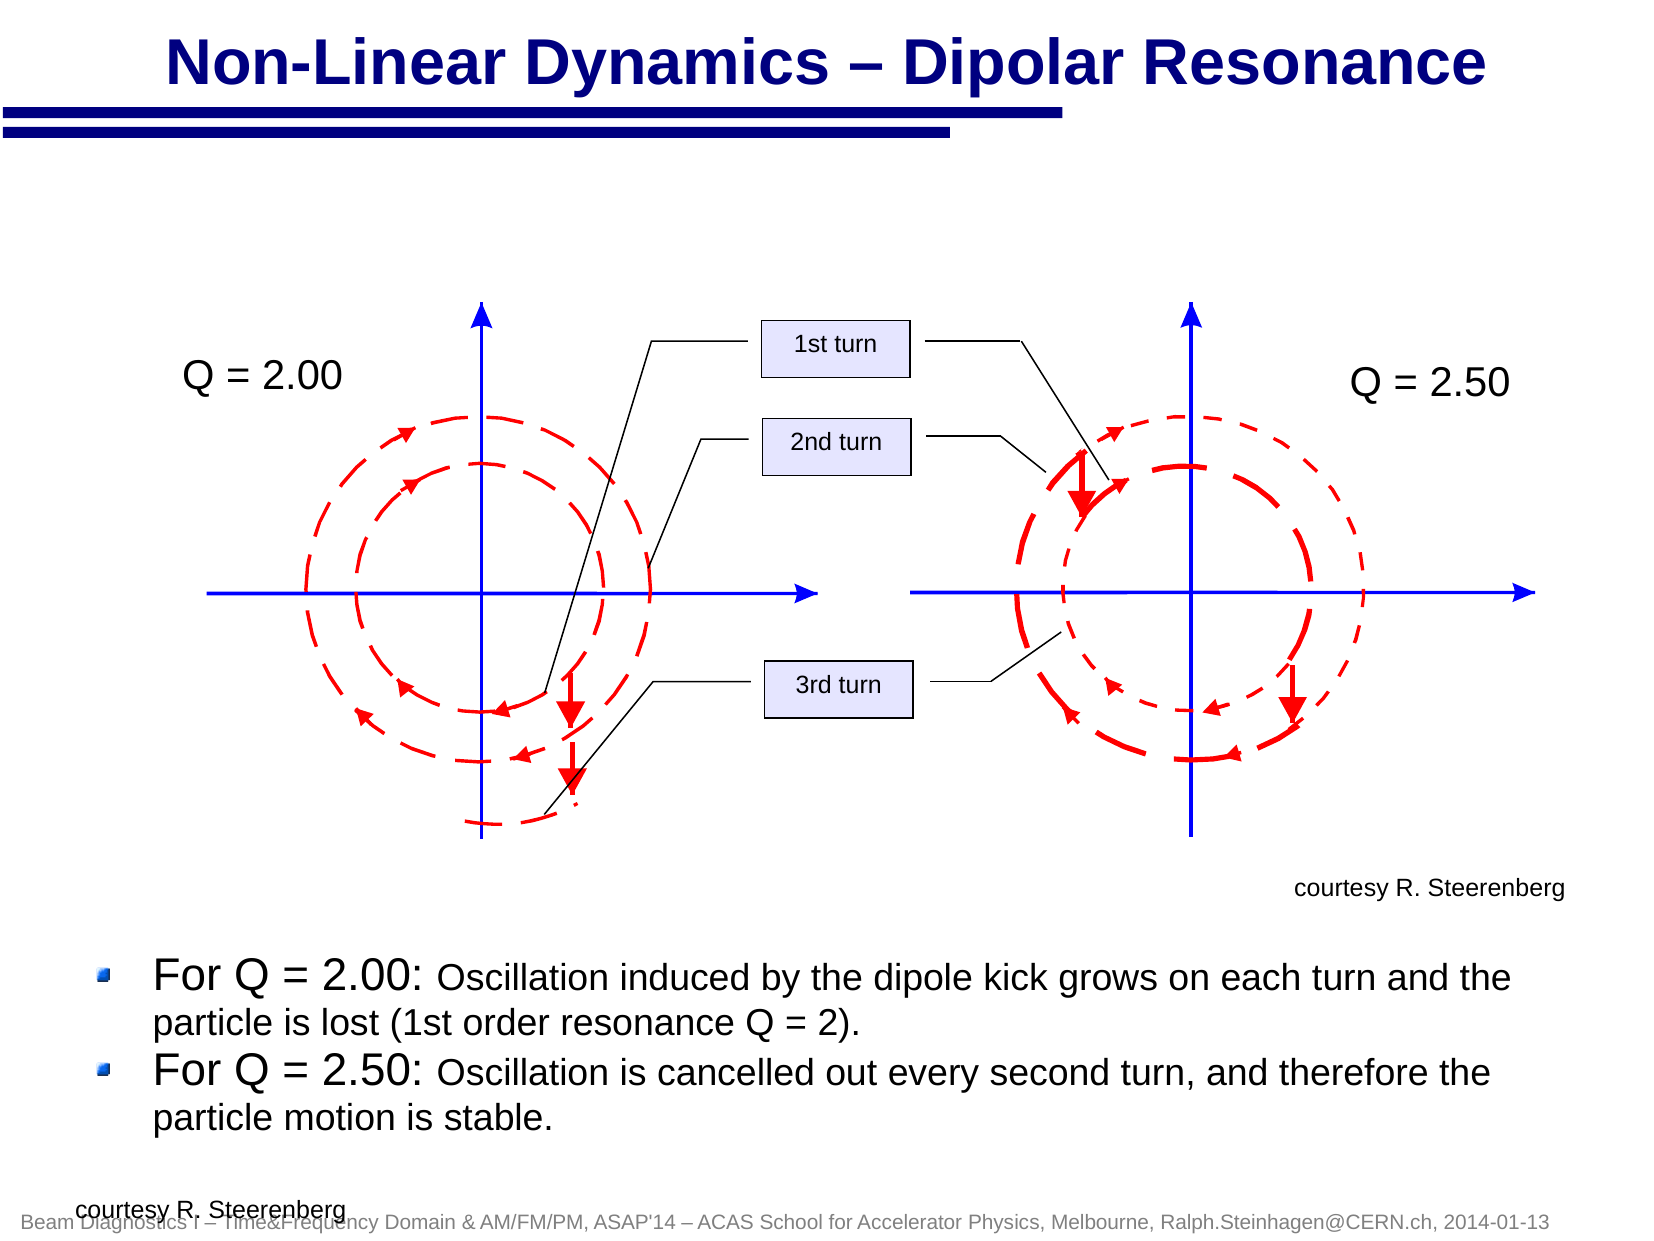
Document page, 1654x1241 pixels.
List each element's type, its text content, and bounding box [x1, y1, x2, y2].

text_box 2nd turn [762, 418, 898, 476]
text_box courtesy R. Steerenberg [60, 1188, 393, 1236]
text_box Q = 2.50 [1334, 347, 1526, 413]
text_box 1st turn [762, 320, 898, 378]
text_box courtesy R. Steerenberg [1279, 866, 1612, 914]
list For Q = 2.00: Oscillation induced by the dipole kick grows on each turn and the particle is lost (1st order resonance Q = 2). For Q = 2.50: Oscillation is cancelled out every second turn, and therefore the particle motion is stable. [96, 152, 1585, 1138]
picture [195, 290, 829, 850]
text_box Q = 2.00 [167, 340, 359, 406]
picture [898, 290, 1547, 848]
text_box 3rd turn [765, 661, 898, 718]
title Non-Linear Dynamics – Dipolar Resonance [165, 0, 1513, 142]
